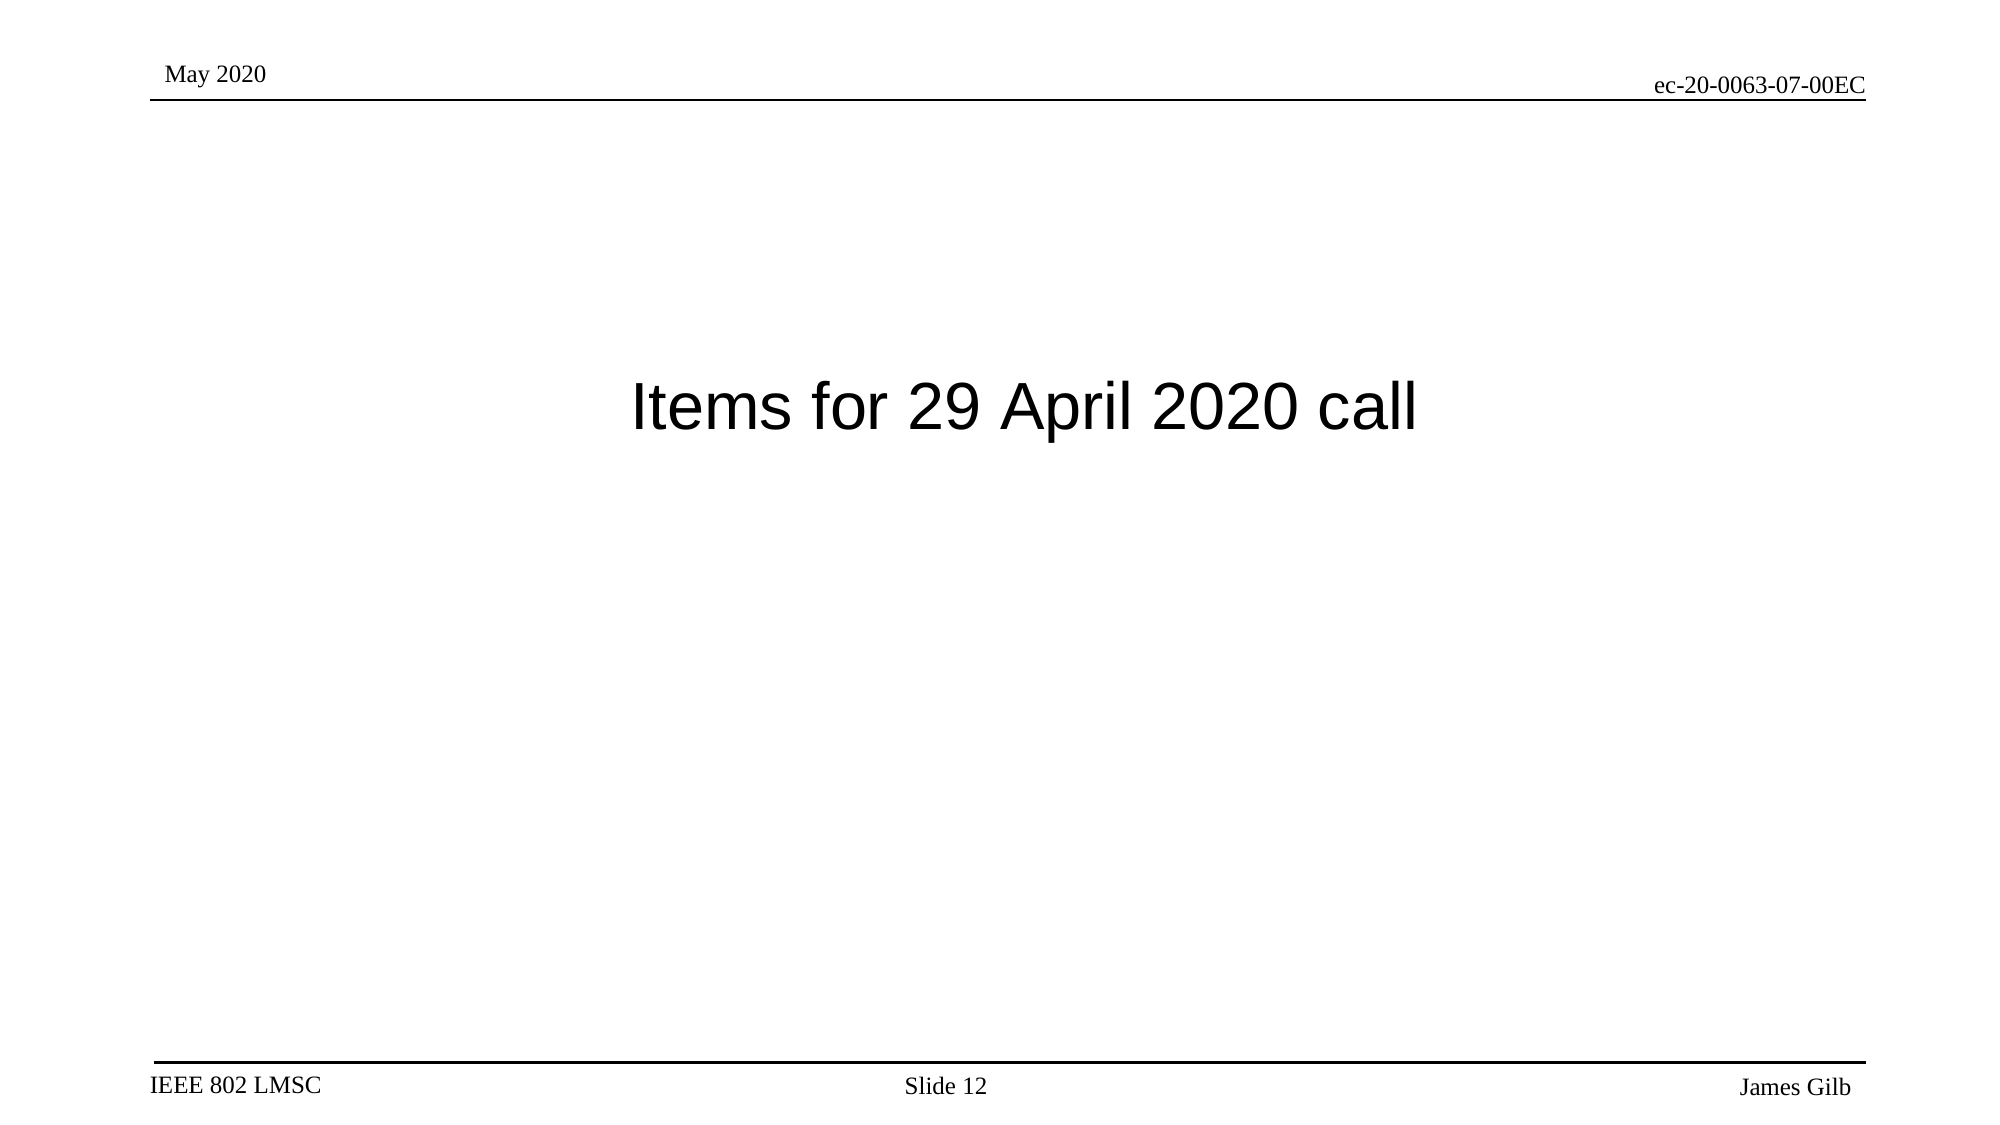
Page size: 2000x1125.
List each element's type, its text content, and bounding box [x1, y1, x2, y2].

subtitle Items for 29 April 2020 call [149, 112, 1900, 693]
